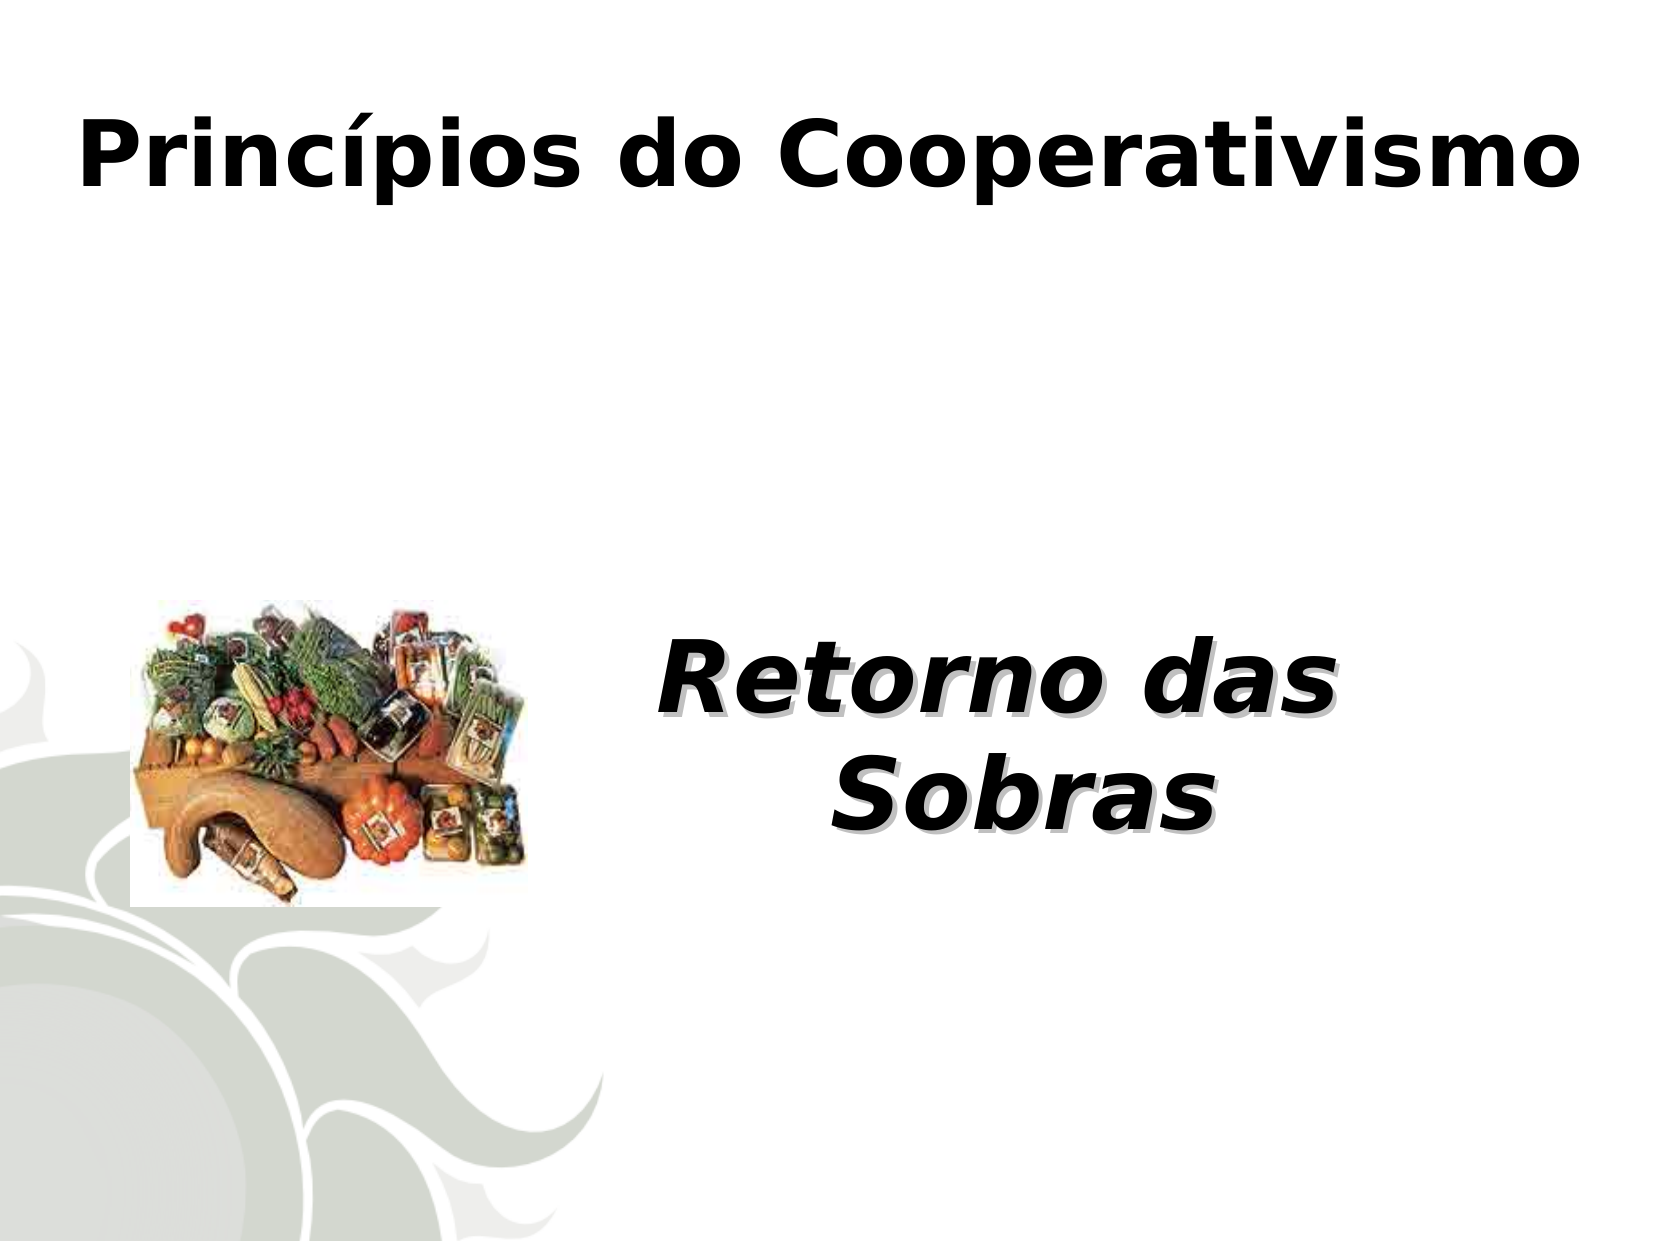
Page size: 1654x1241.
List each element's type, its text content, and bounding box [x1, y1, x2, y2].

picture [0, 555, 644, 1241]
list Retorno das Sobras [561, 620, 1418, 853]
title Princípios do Cooperativismo [59, 51, 1602, 259]
